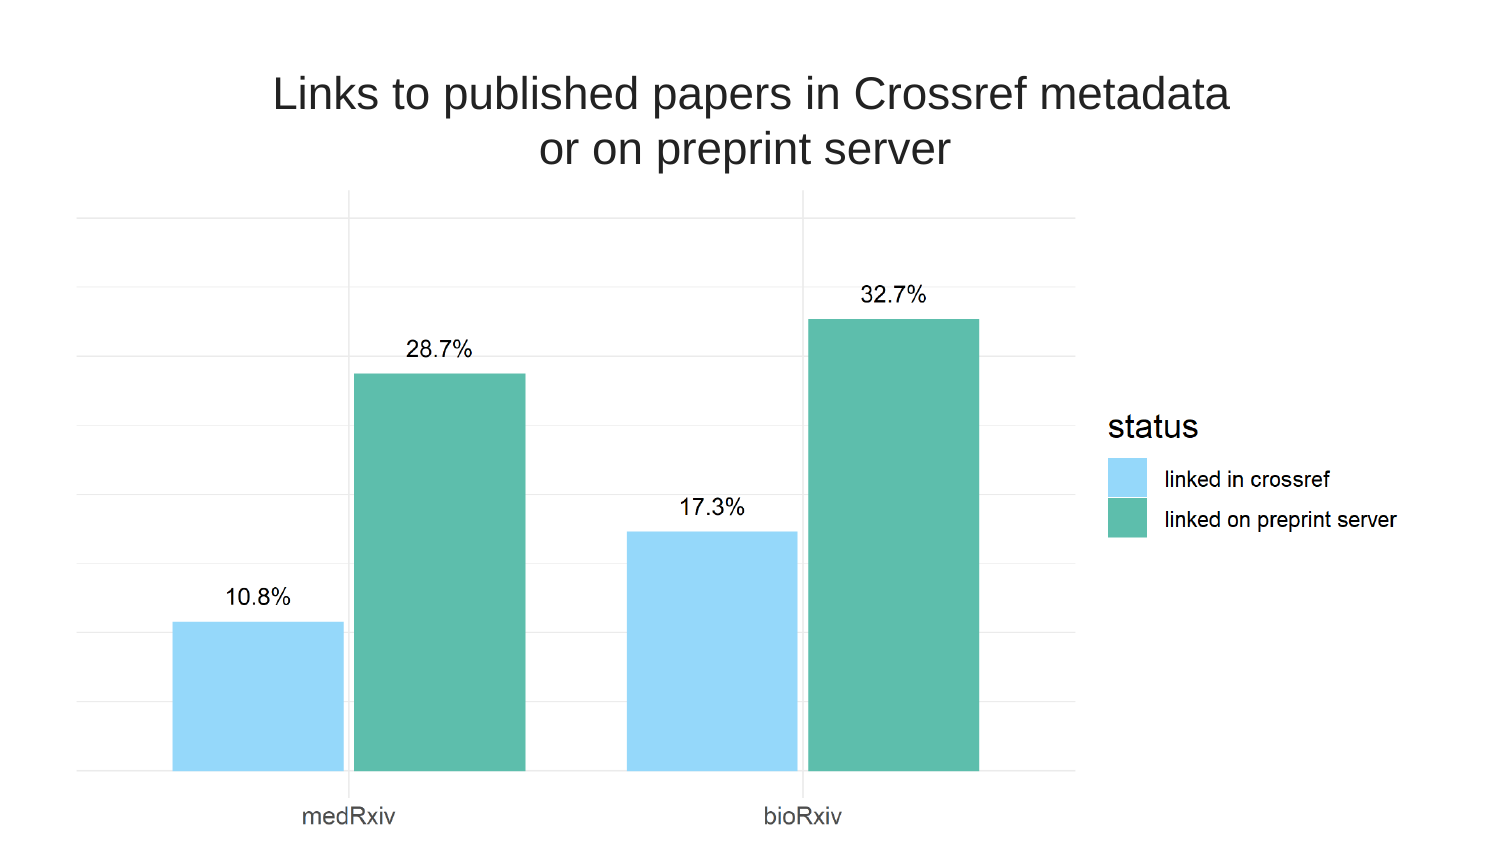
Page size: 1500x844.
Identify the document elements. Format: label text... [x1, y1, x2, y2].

picture [64, 182, 1412, 837]
text_box Links to published papers in Crossref metadata or on preprint server [217, 48, 1286, 133]
